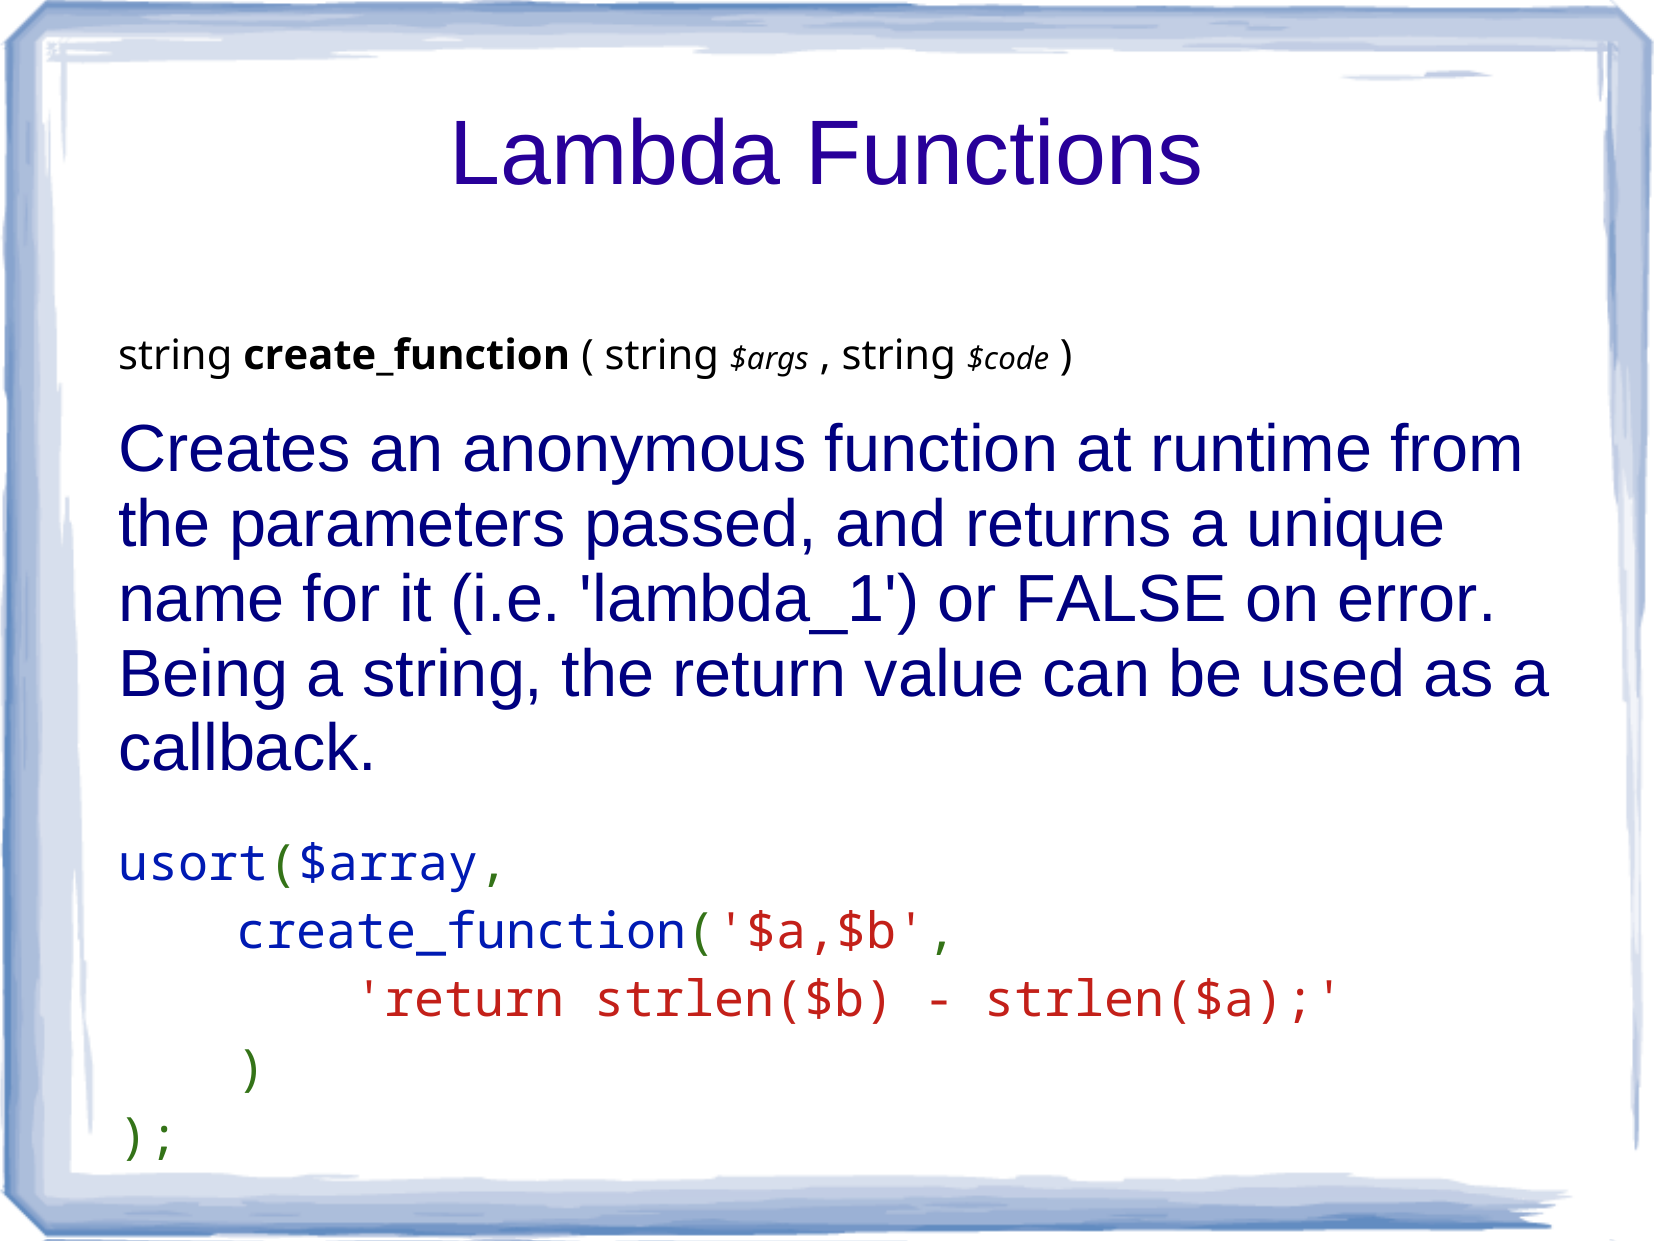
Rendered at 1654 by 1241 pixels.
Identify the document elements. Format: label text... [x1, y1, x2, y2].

list string create_function ( string $args , string $code ) Creates an anonymous function at runtime from the parameters passed, and returns a unique name for it (i.e. 'lambda_1') or FALSE on error. Being a string, the return value can be used as a callback. usort($array, create_function('$a,$b', 'return strlen($b) - strlen($a);' ) ); [118, 324, 1571, 1144]
title Lambda Functions [82, 49, 1571, 257]
picture [0, 0, 1654, 1241]
